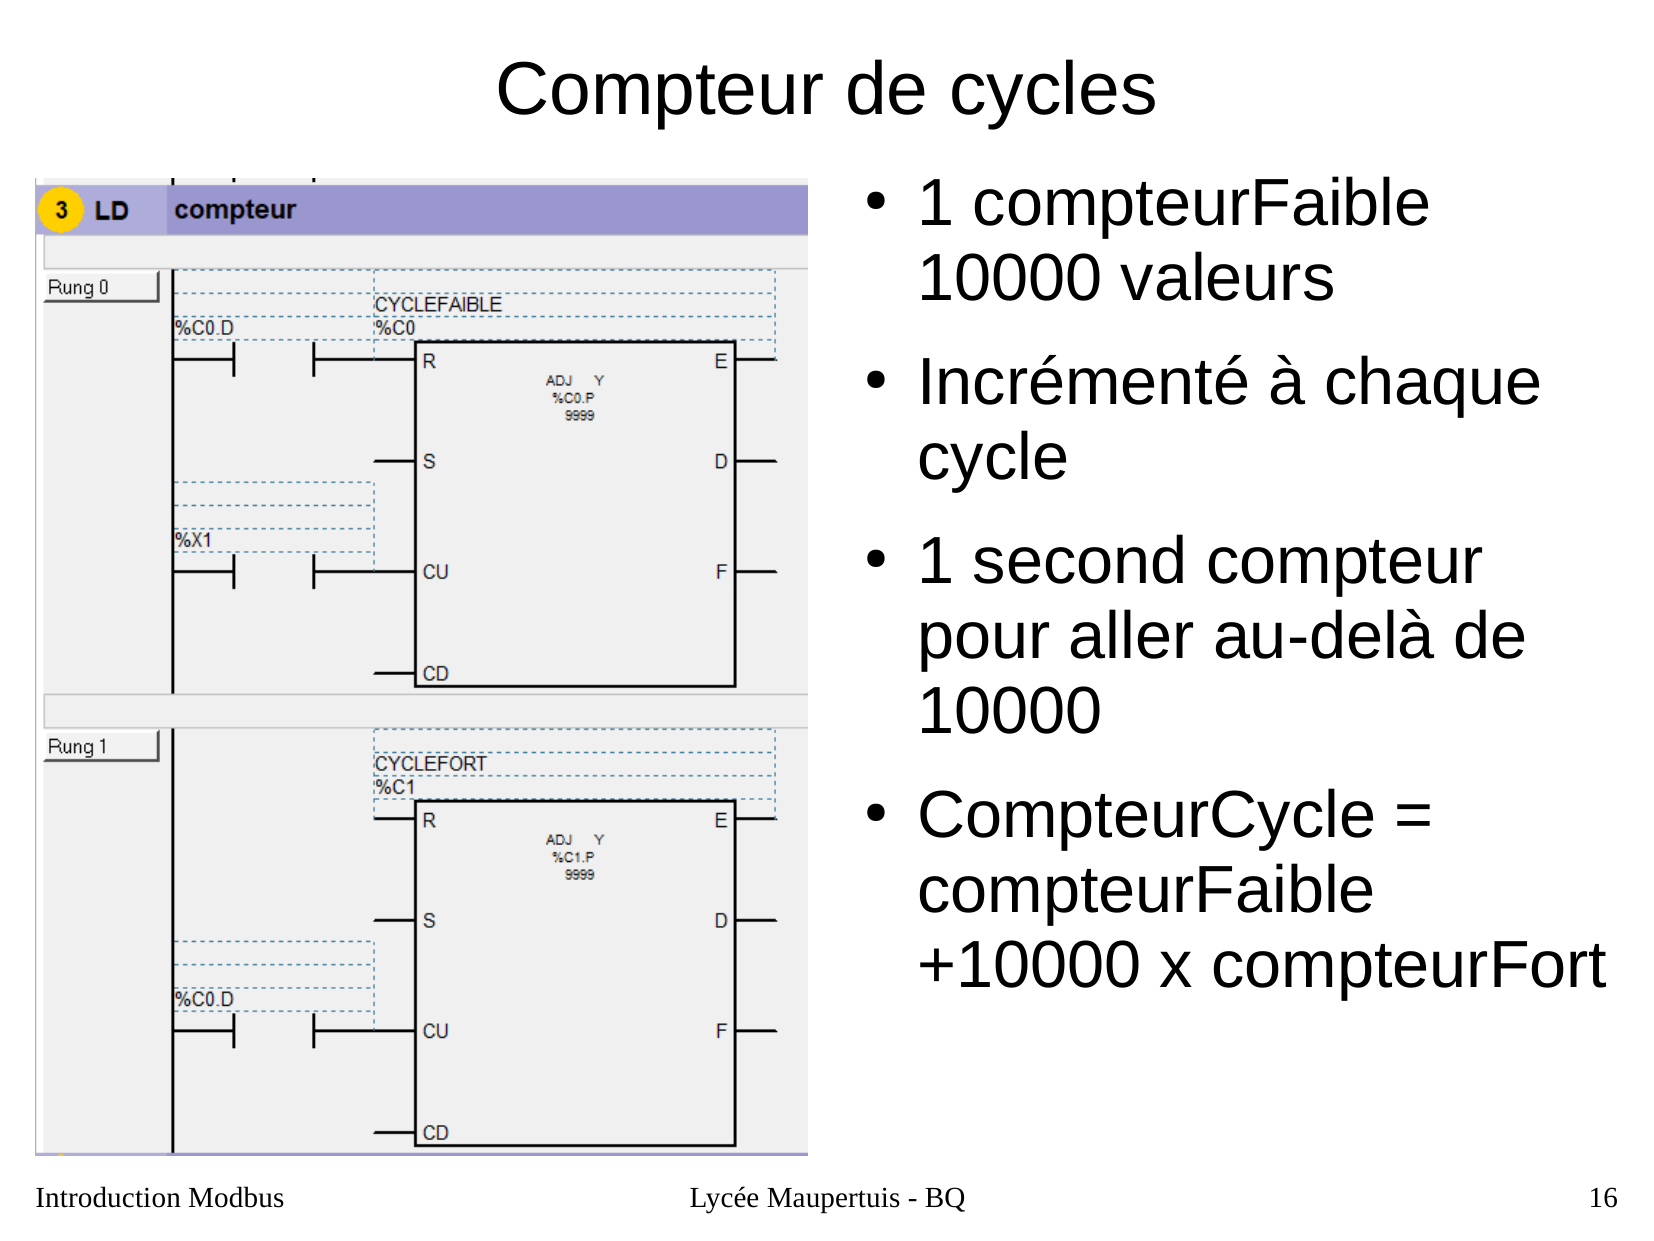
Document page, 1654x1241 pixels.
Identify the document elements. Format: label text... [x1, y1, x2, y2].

picture [35, 178, 808, 1156]
title Compteur de cycles [35, 35, 1619, 142]
list 1 compteurFaible 10000 valeurs Incrémenté à chaque cycle 1 second compteur pour aller au-delà de 10000 CompteurCycle = compteurFaible +10000 x compteurFort [846, 165, 1619, 1170]
